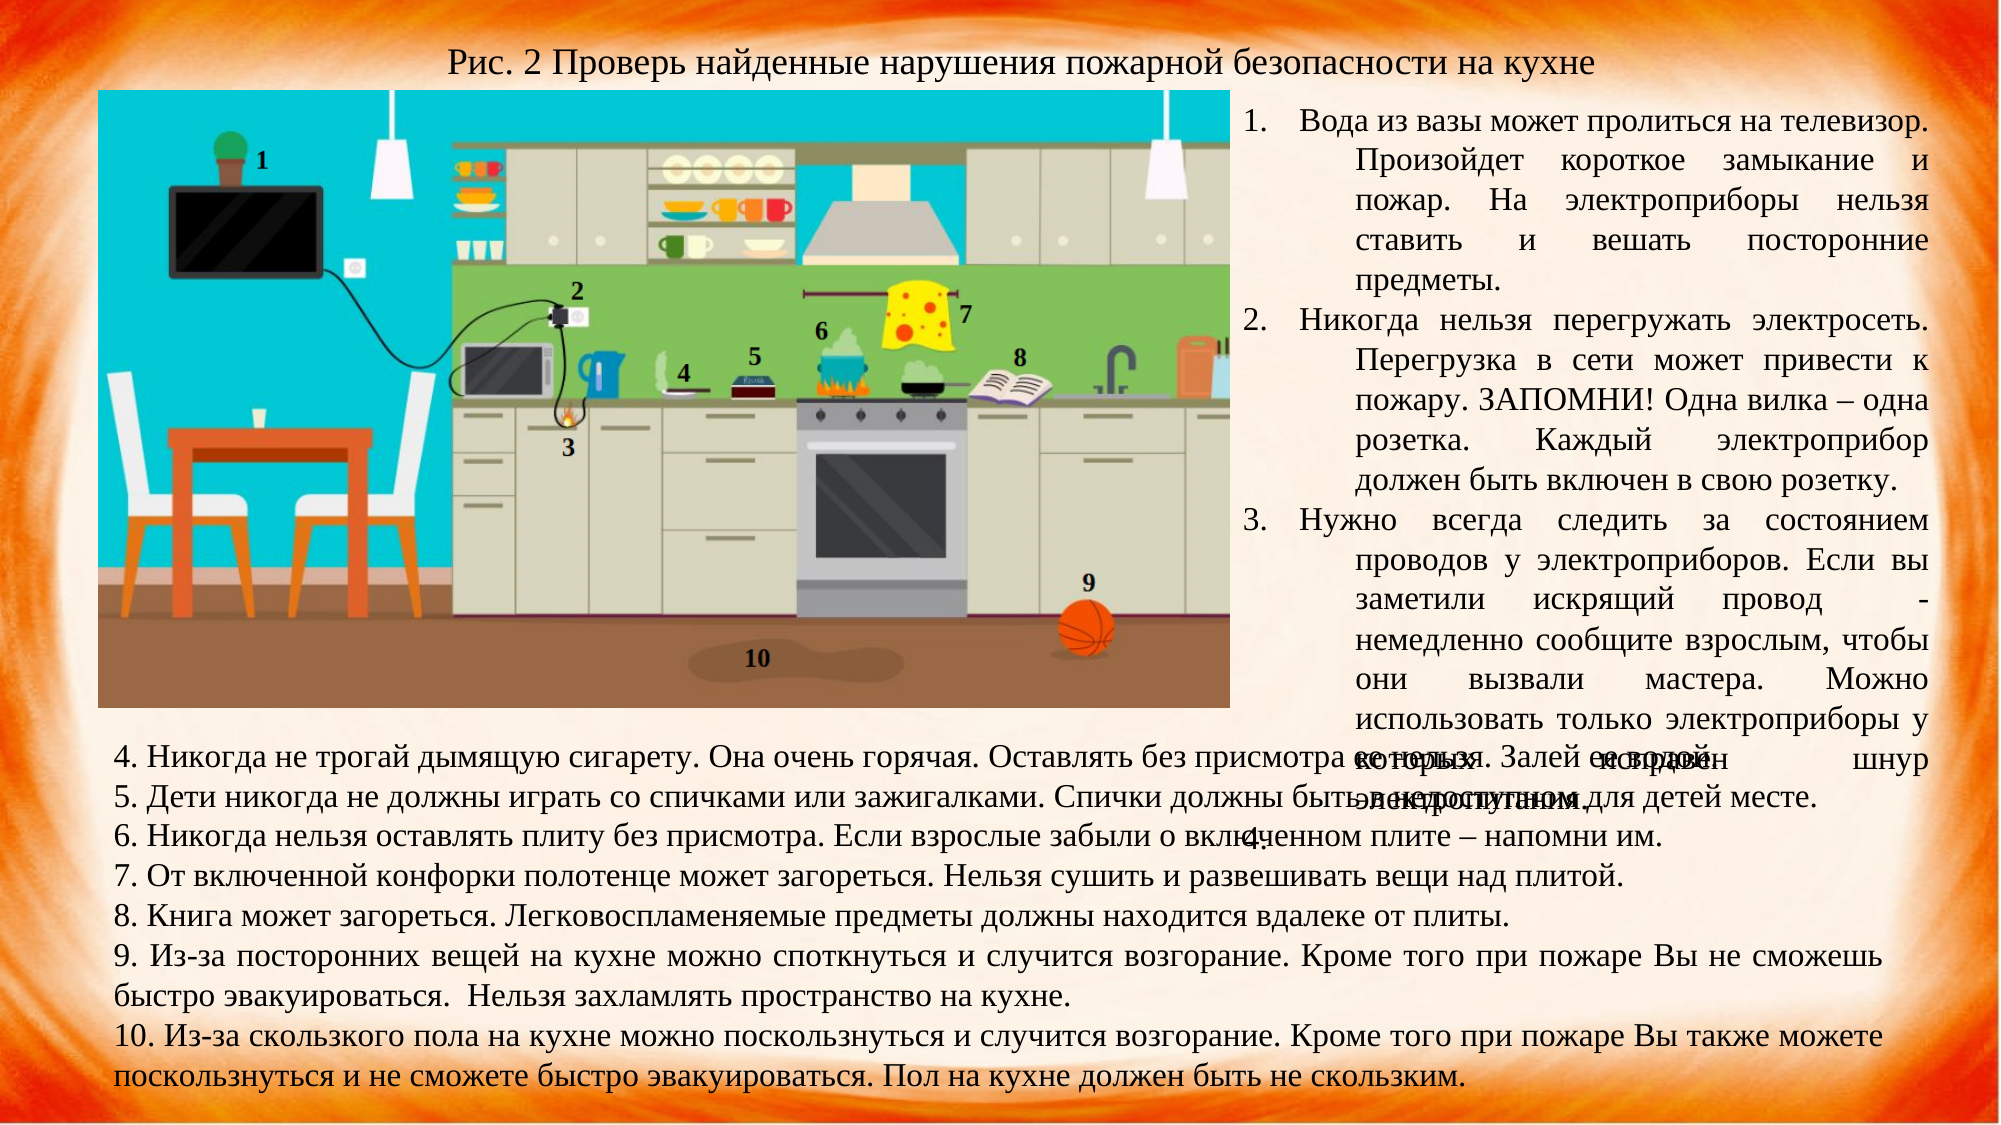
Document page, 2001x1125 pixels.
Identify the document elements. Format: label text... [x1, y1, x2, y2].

picture [0, 0, 2000, 1125]
text_box Вода из вазы может пролиться на телевизор. Произойдет короткое замыкание и пожар. На электроприборы нельзя ставить и вешать посторонние предметы. Никогда нельзя перегружать электросеть. Перегрузка в сети может привести к пожару. ЗАПОМНИ! Одна вилка – одна розетка. Каждый электроприбор должен быть включен в свою розетку. Нужно всегда следить за состоянием проводов у электроприборов. Если вы заметили искрящий провод - немедленно сообщите взрослым, чтобы они вызвали мастера. Можно использовать только электроприборы у которых исправен шнур электропитания. [1227, 90, 1945, 726]
text_box 4. Никогда не трогай дымящую сигарету. Она очень горячая. Оставлять без присмотра ее нельзя. Залей ее водой. 5. Дети никогда не должны играть со спичками или зажигалками. Спички должны быть в недоступном для детей месте. 6. Никогда нельзя оставлять плиту без присмотра. Если взрослые забыли о включенном плите – напомни им. 7. От включенной конфорки полотенце может загореться. Нельзя сушить и развешивать вещи над плитой. 8. Книга может загореться. Легковоспламеняемые предметы должны находится вдалеке от плиты. 9. Из-за посторонних вещей на кухне можно споткнуться и случится возгорание. Кроме того при пожаре Вы не сможешь быстро эвакуироваться. Нельзя захламлять пространство на кухне. 10. Из-за скользкого пола на кухне можно поскользнуться и случится возгорание. Кроме того при пожаре Вы также можете поскользнуться и не сможете быстро эвакуироваться. Пол на кухне должен быть не скользким. [99, 726, 1945, 1101]
text_box Рис. 2 Проверь найденные нарушения пожарной безопасности на кухне [113, 29, 1931, 90]
